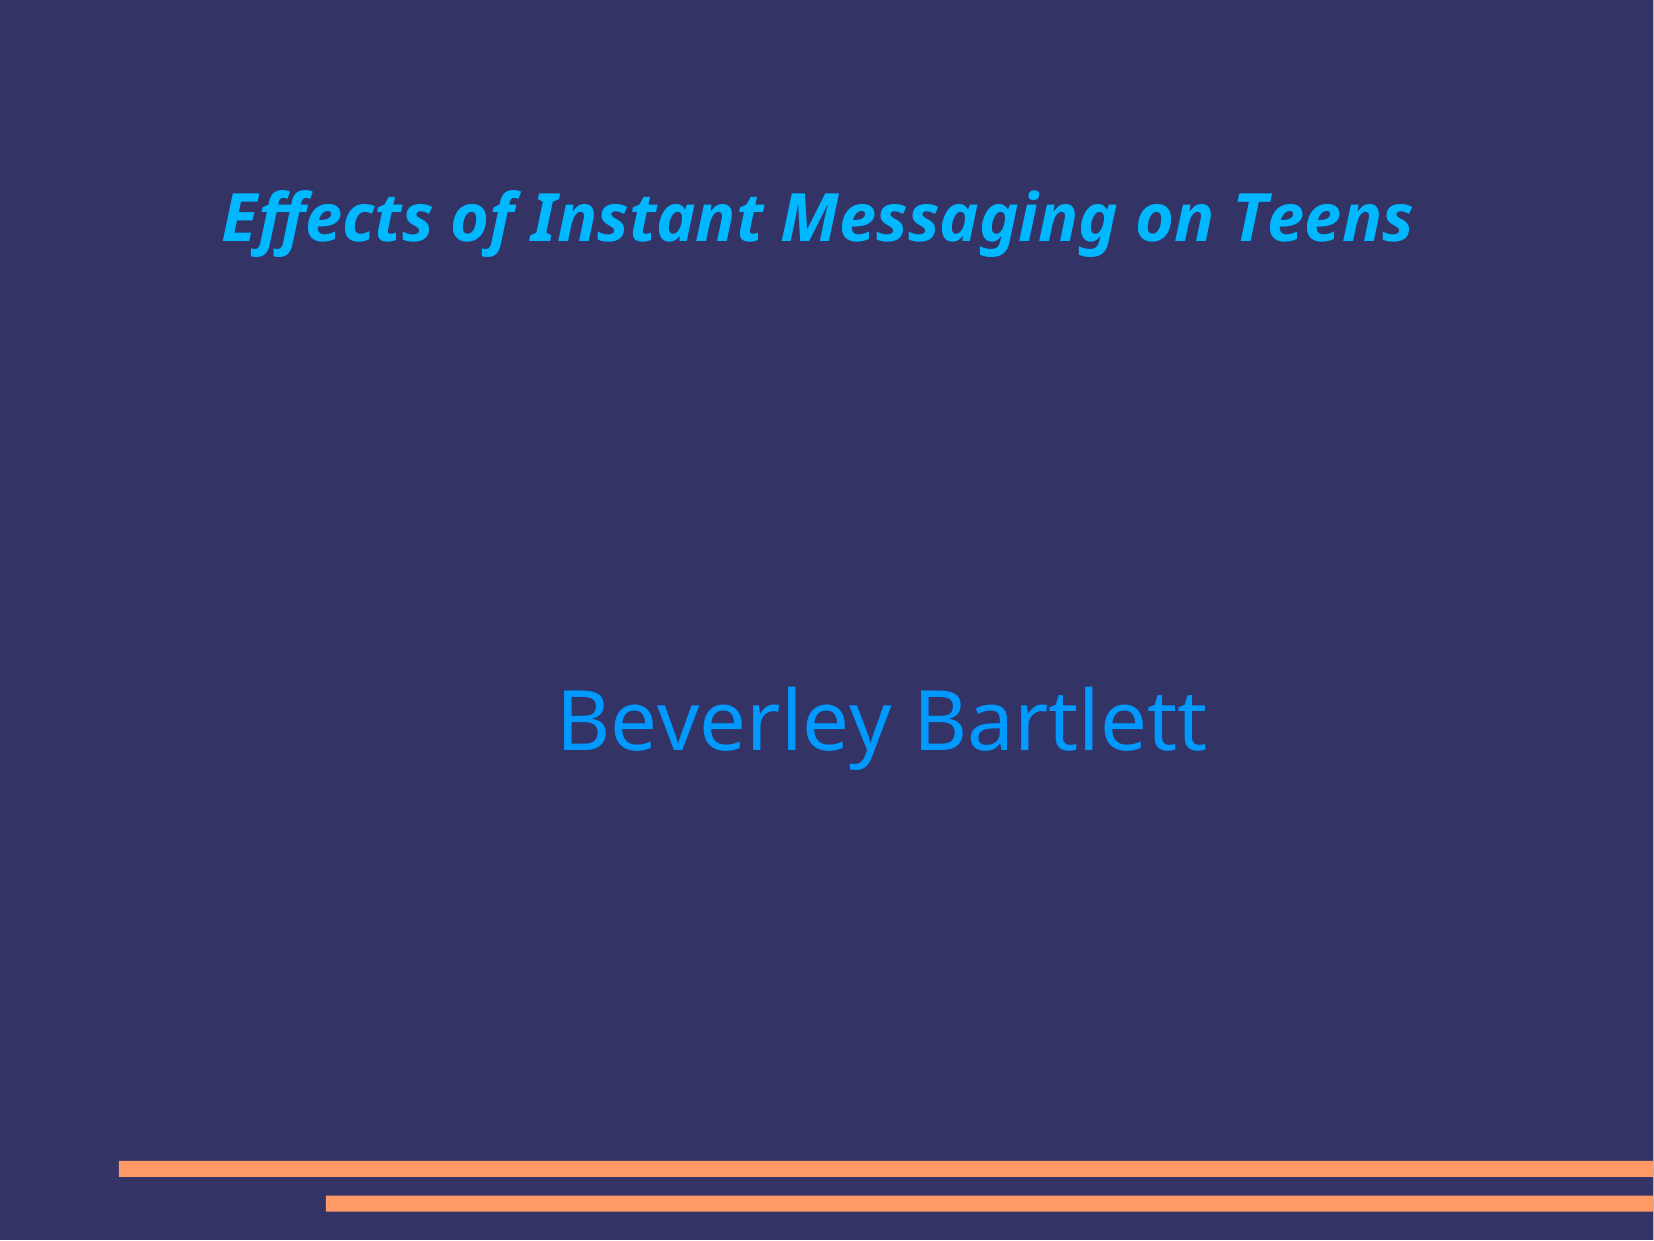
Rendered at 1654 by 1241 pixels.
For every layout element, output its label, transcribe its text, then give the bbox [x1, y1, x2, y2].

title Effects of Instant Messaging on Teens [112, 112, 1525, 320]
subtitle Beverley Bartlett [178, 364, 1570, 1147]
